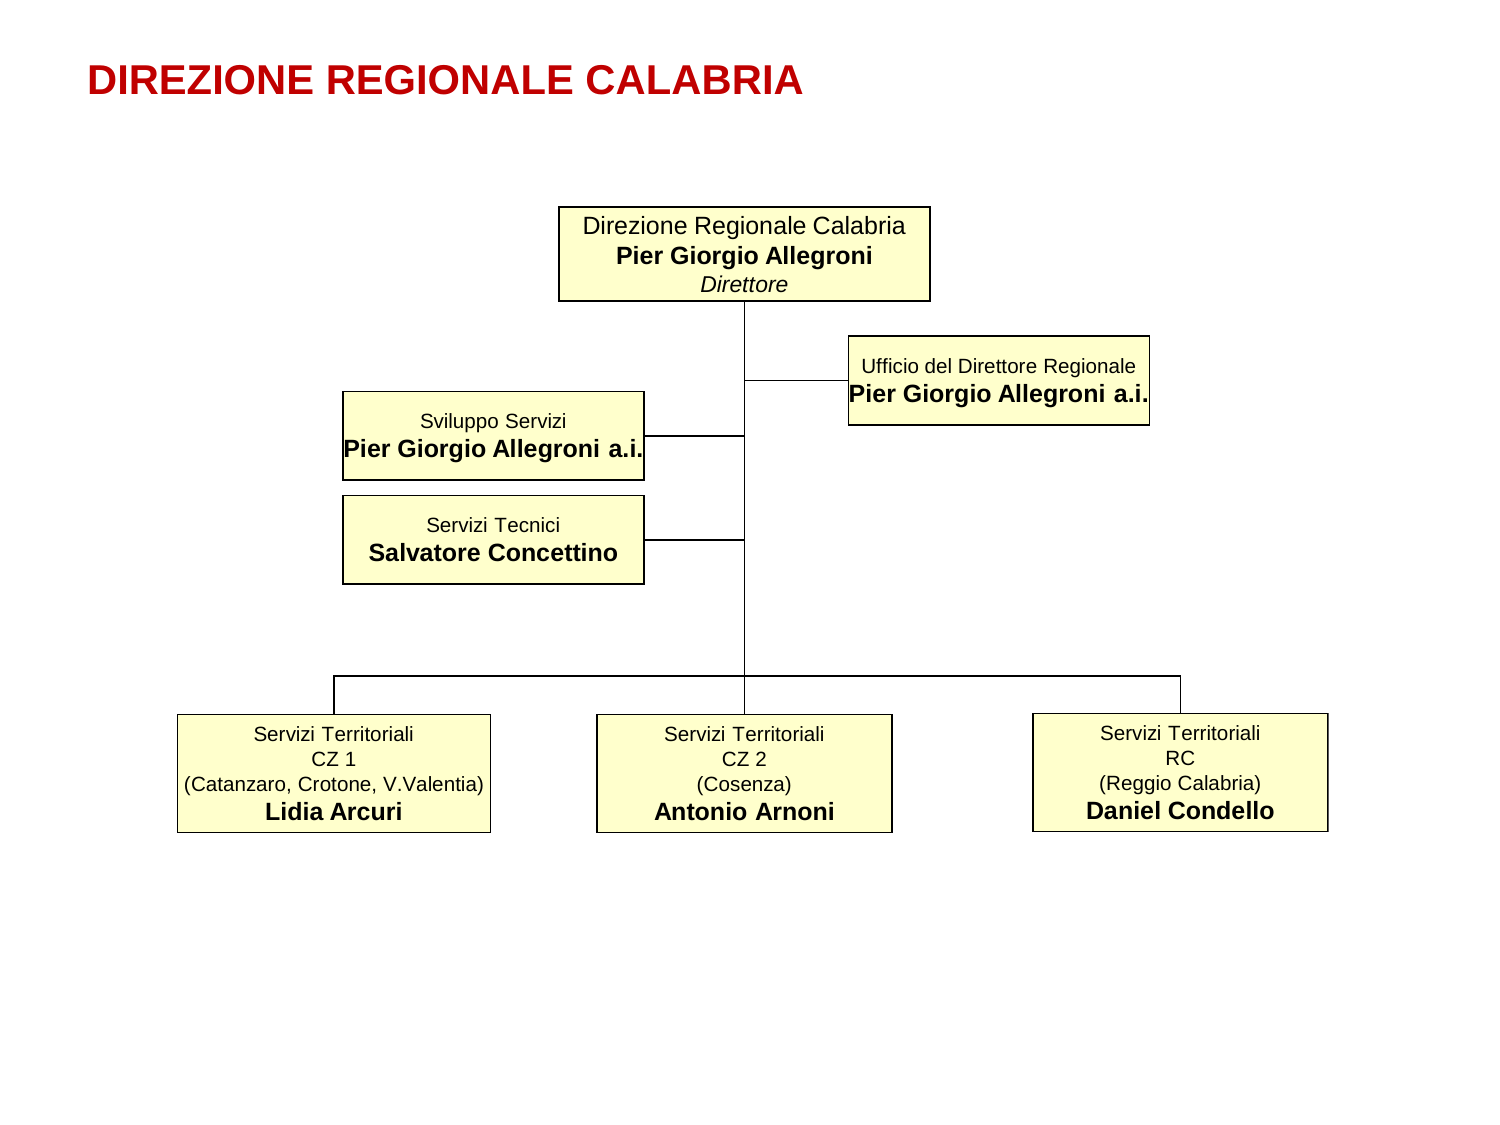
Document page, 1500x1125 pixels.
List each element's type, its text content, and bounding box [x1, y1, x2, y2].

picture [171, 202, 1329, 841]
text_box DIREZIONE REGIONALE CALABRIA [72, 45, 1424, 128]
